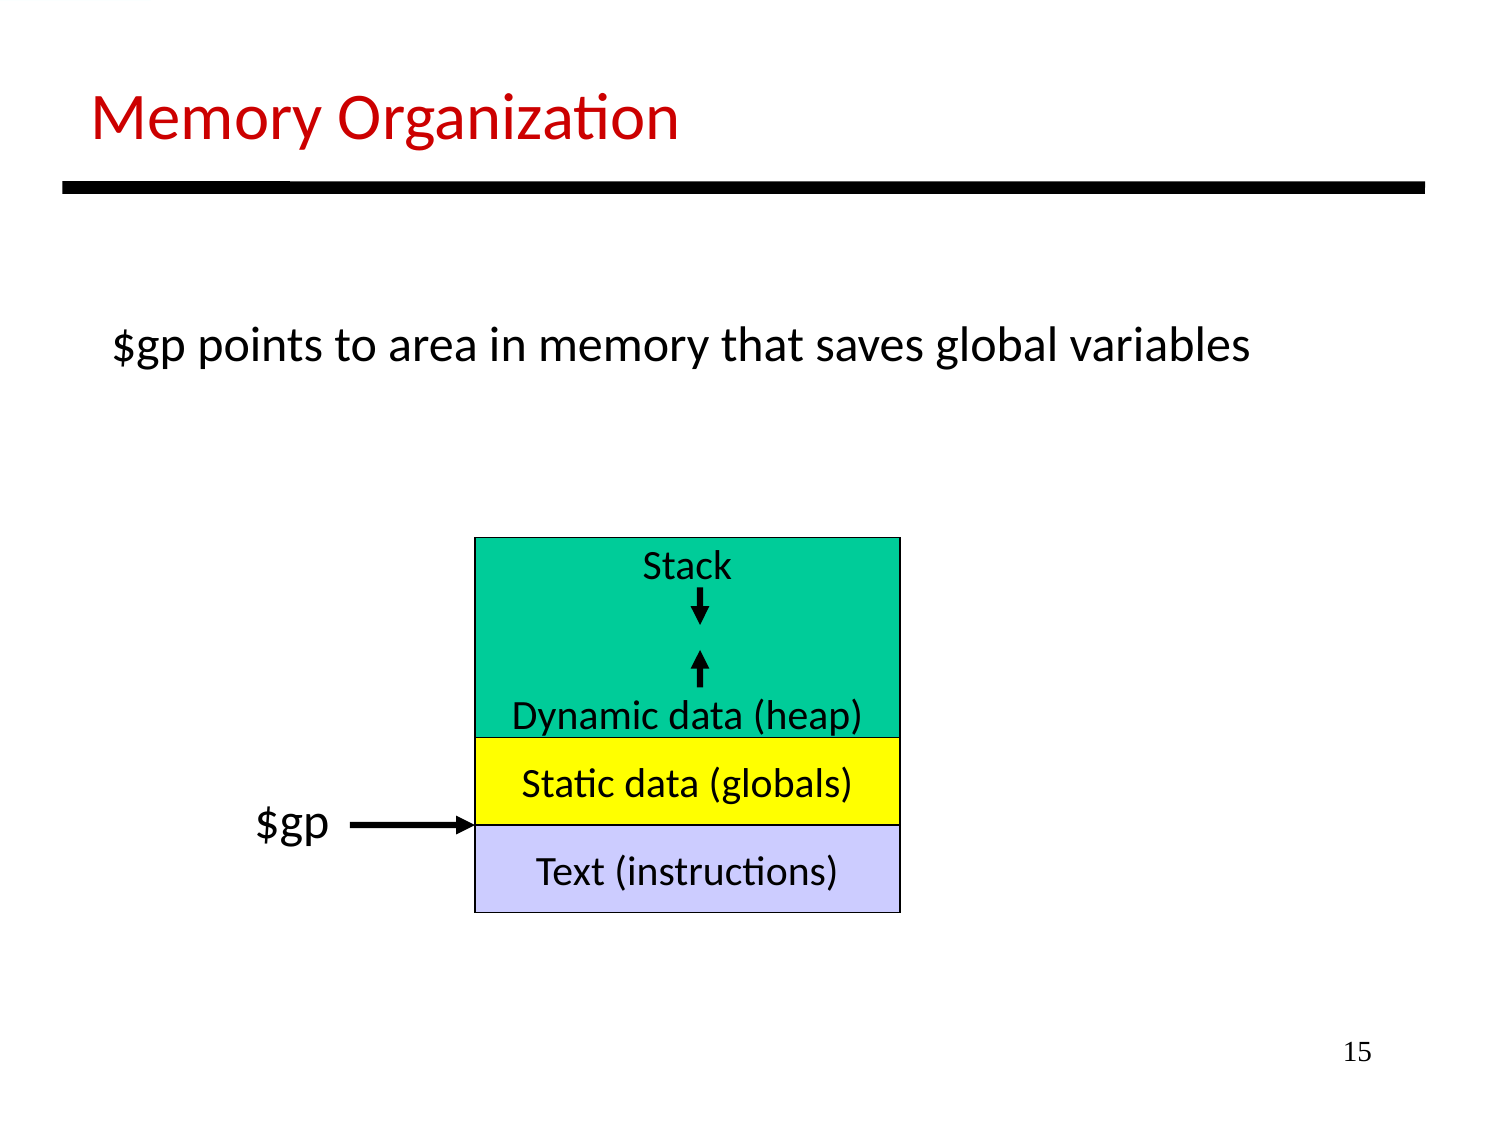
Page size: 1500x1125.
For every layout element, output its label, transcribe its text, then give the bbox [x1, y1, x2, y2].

text_box Static data (globals) [474, 737, 900, 824]
slide_number <number> [1074, 1025, 1388, 1100]
text_box Memory Organization [76, 65, 697, 160]
text_box $gp points to area in memory that saves global variables [84, 303, 1267, 439]
text_box Stack Dynamic data (heap) [474, 537, 900, 737]
text_box $gp [228, 781, 345, 857]
text_box Text (instructions) [474, 824, 900, 913]
